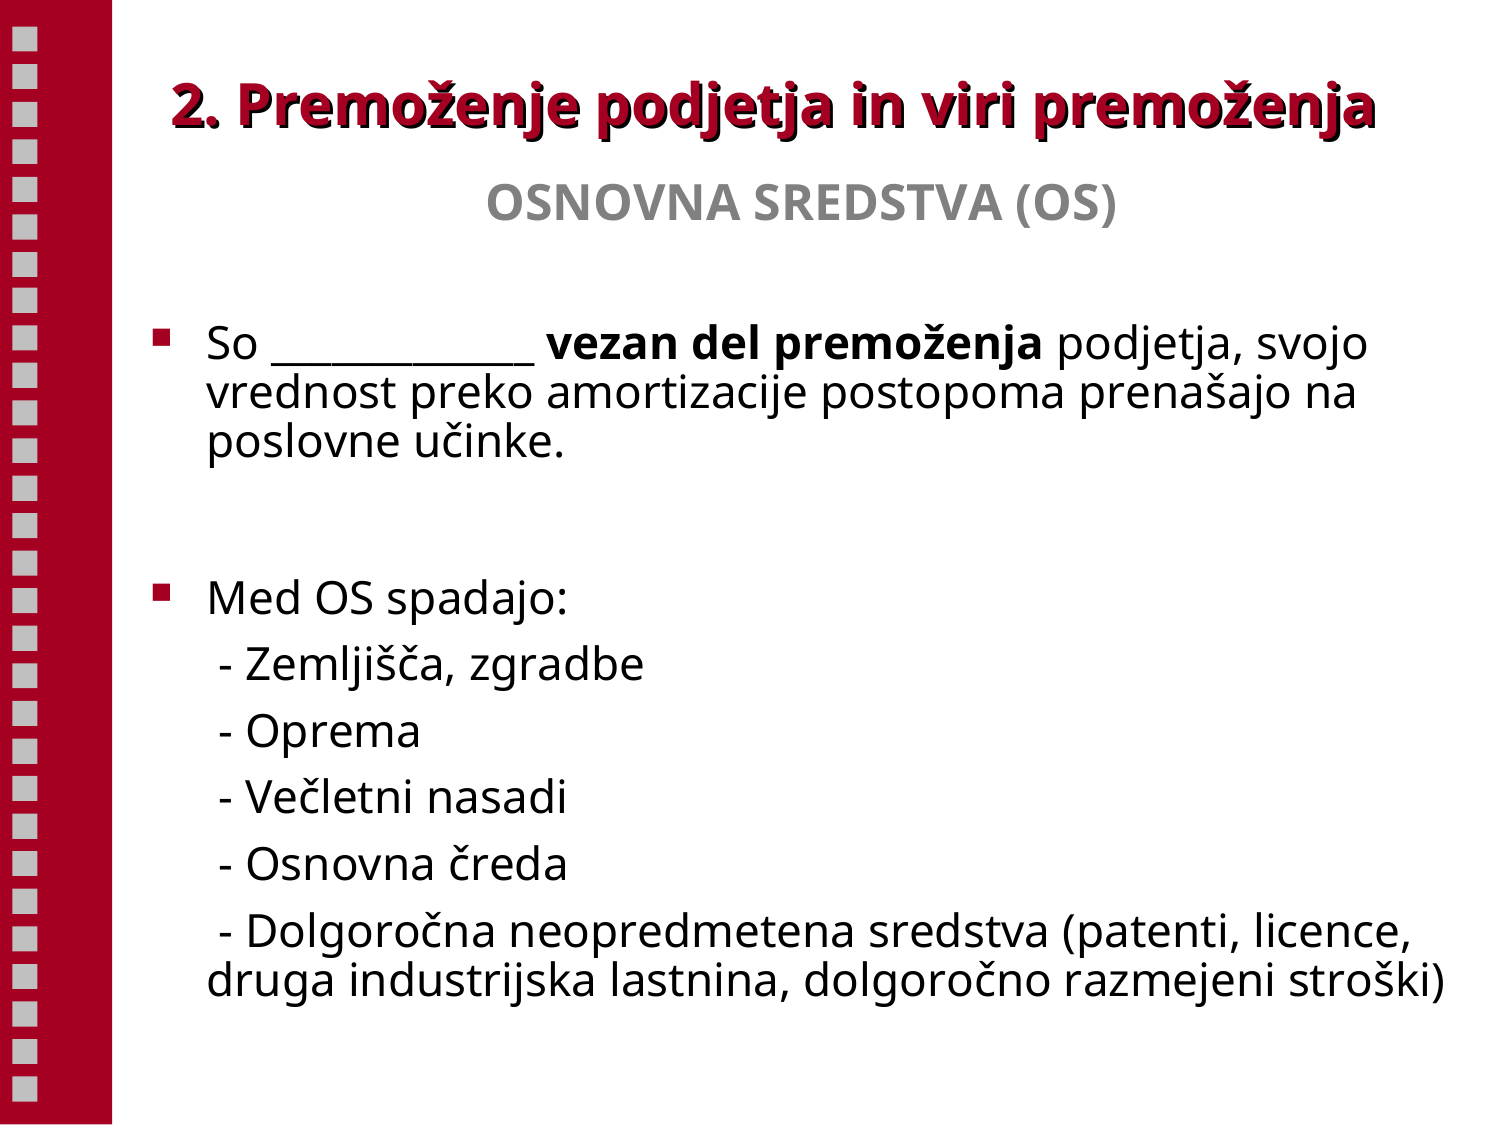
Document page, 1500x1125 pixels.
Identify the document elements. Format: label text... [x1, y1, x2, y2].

list OSNOVNA SREDSTVA (OS) So _____________ vezan del premoženja podjetja, svojo vrednost preko amortizacije postopoma prenašajo na poslovne učinke. Med OS spadajo: - Zemljišča, zgradbe - Oprema - Večletni nasadi - Osnovna čreda - Dolgoročna neopredmetena sredstva (patenti, licence, druga industrijska lastnina, dolgoročno razmejeni stroški) [135, 174, 1467, 1019]
title 2. Premoženje podjetja in viri premoženja [136, 30, 1412, 173]
